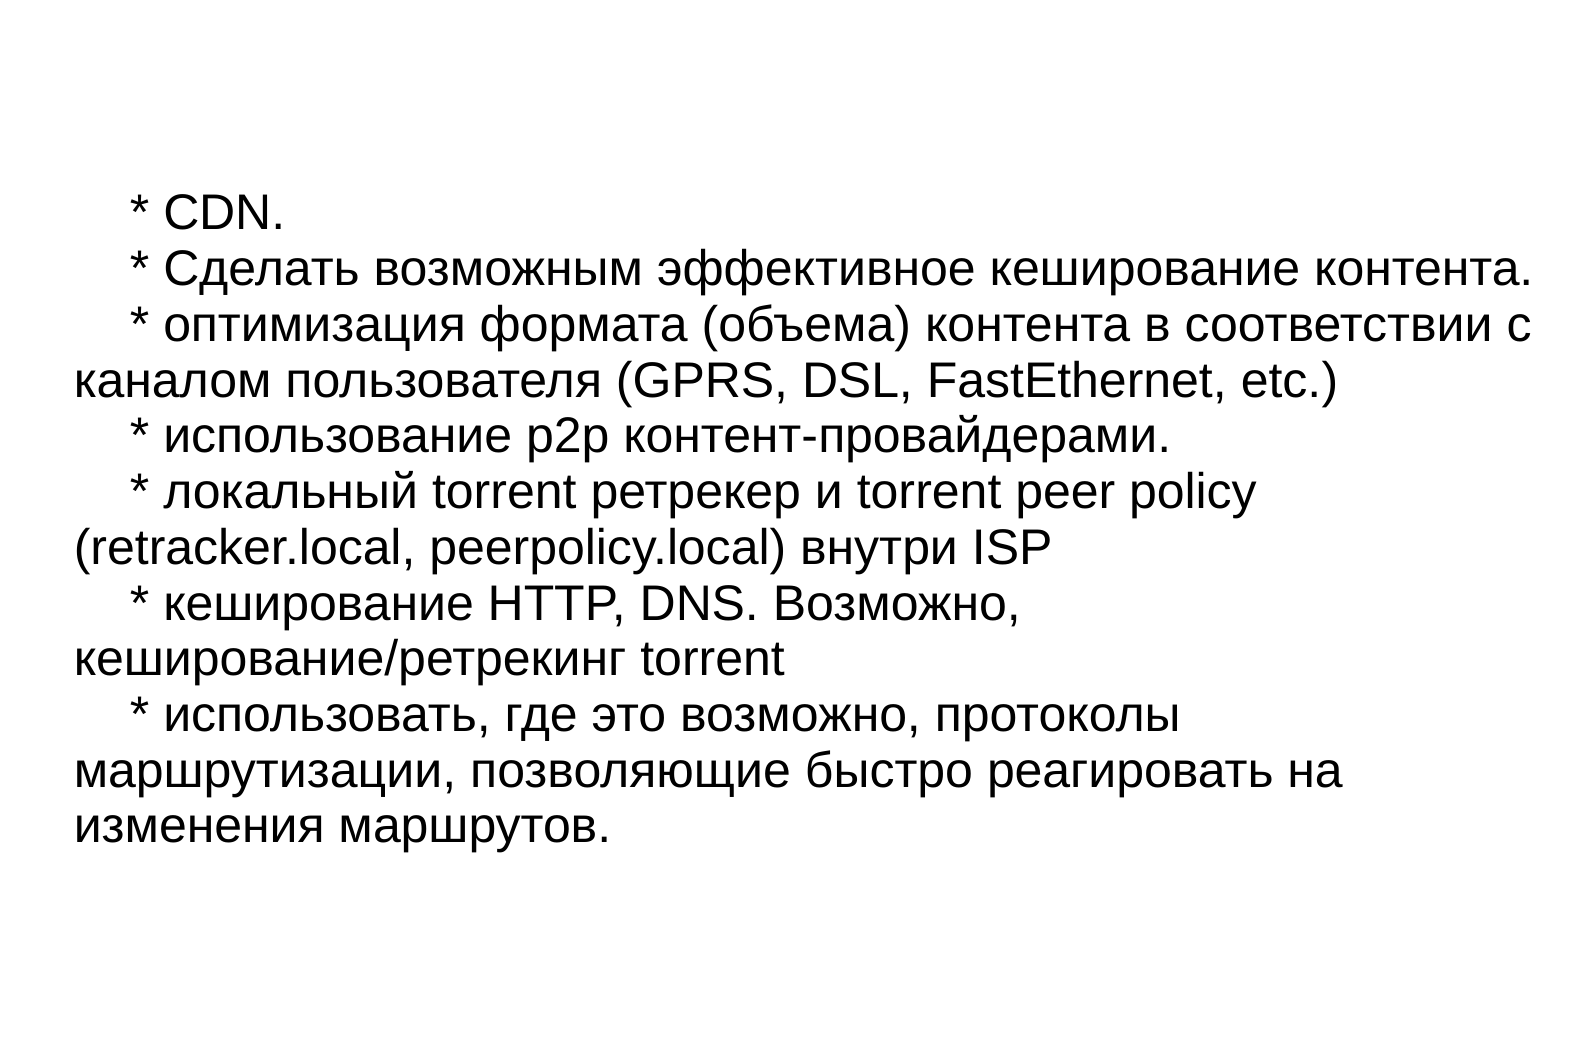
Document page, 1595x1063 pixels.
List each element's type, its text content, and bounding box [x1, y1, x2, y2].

text_box * CDN. * Сделать возможным эффективное кеширование контента. * оптимизация формата (объема) контента в соответствии с каналом пользователя (GPRS, DSL, FastEthernet, etc.) * использование p2p контент-провайдерами. * локальный torrent ретрекер и torrent peer policy (retracker.local, peerpolicy.local) внутри ISP * кеширование HTTP, DNS. Возможно, кеширование/ретрекинг torrent * использовать, где это возможно, протоколы маршрутизации, позволяющие быстро реагировать на изменения маршрутов. [59, 177, 1565, 861]
